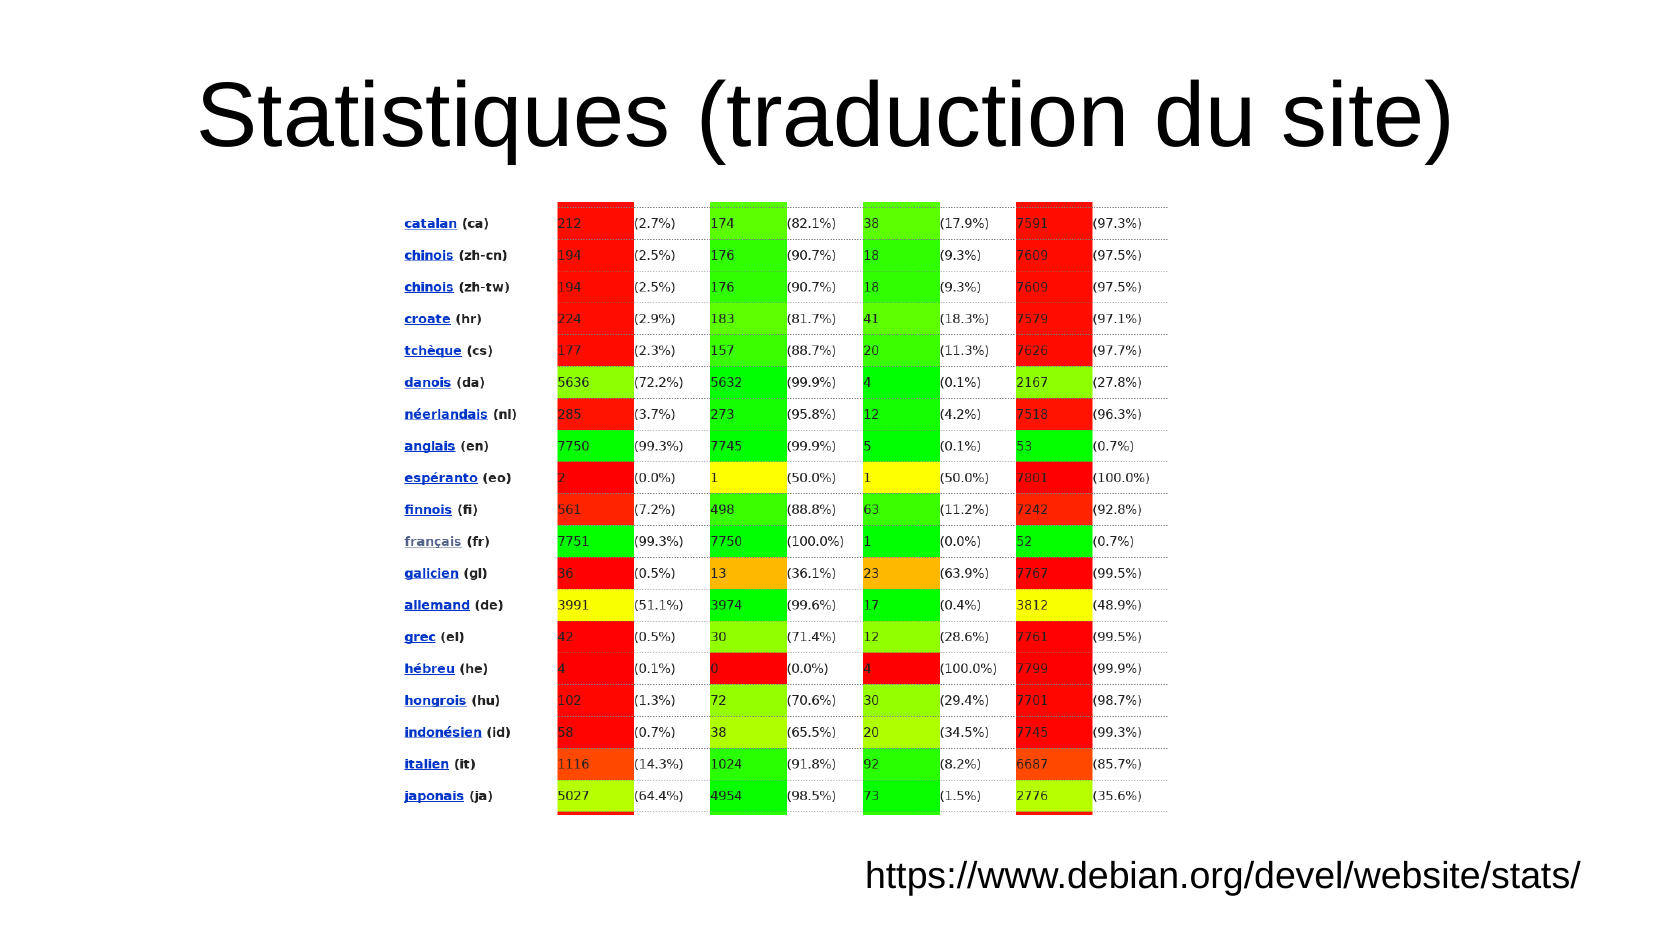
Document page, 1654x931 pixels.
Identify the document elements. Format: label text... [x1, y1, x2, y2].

title Statistiques (traduction du site) [82, 37, 1571, 193]
text_box https://www.debian.org/devel/website/stats/ [850, 847, 1607, 898]
picture [389, 202, 1179, 815]
